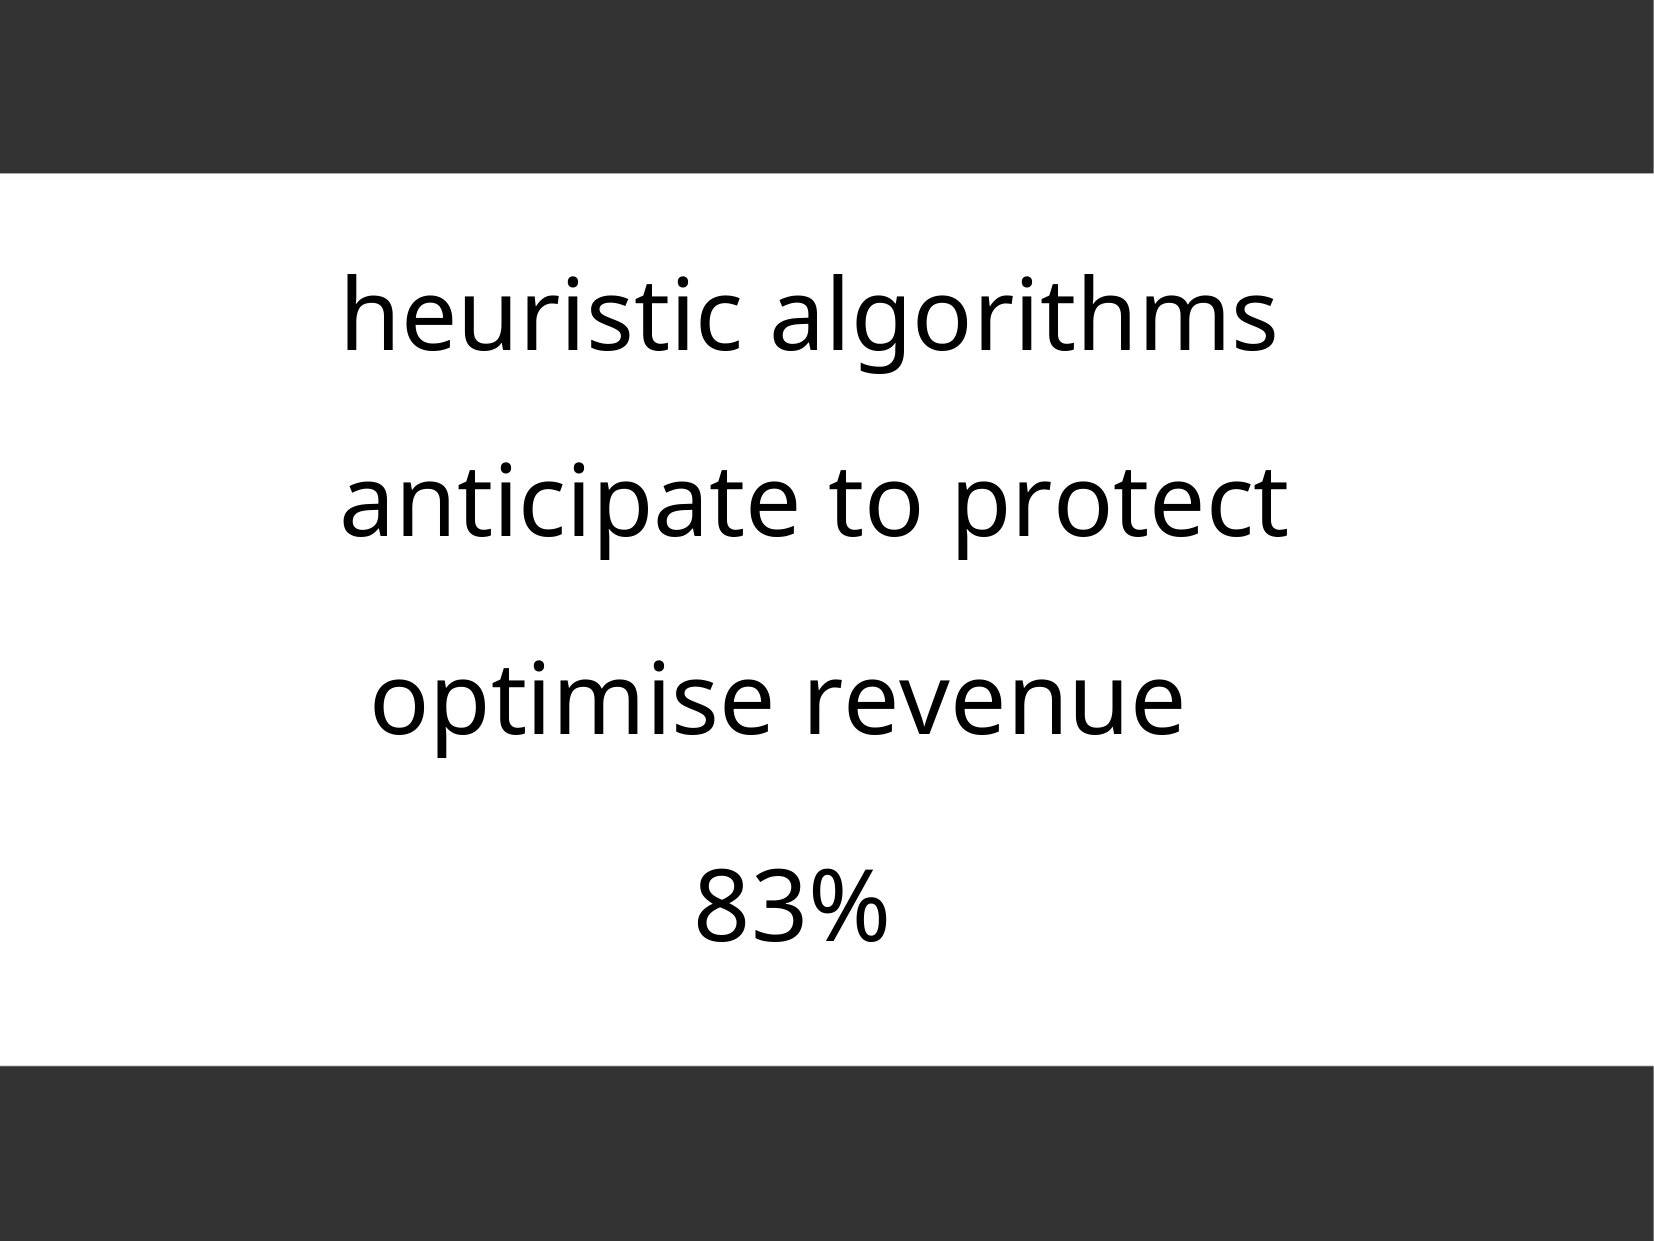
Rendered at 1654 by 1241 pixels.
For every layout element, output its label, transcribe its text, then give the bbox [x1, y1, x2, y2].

picture [0, 0, 1654, 1241]
text_box heuristic algorithms [324, 236, 1418, 375]
text_box optimise revenue [354, 620, 1654, 756]
text_box 83% [679, 826, 1654, 963]
text_box anticipate to protect [324, 422, 1388, 559]
